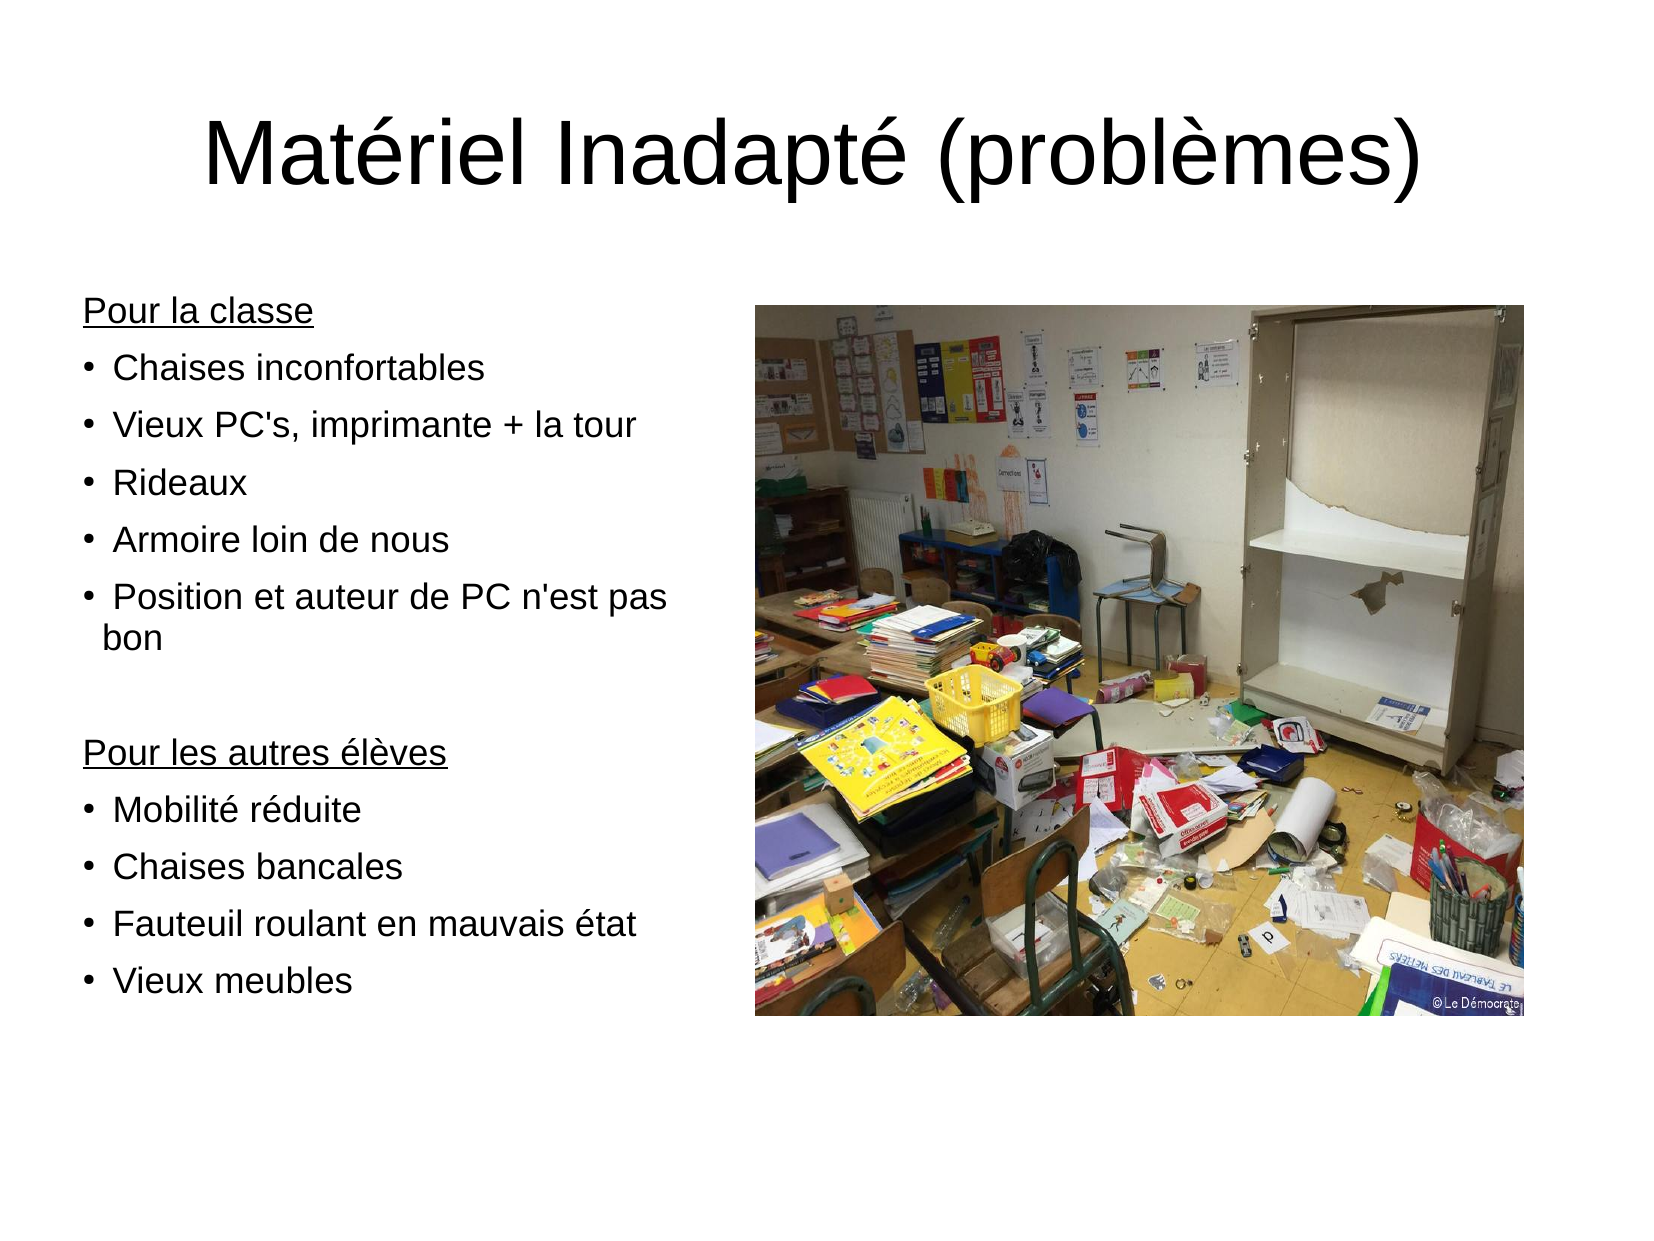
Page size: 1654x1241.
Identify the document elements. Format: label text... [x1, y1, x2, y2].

list Pour la classe Chaises inconfortables Vieux PC's, imprimante + la tour Rideaux Armoire loin de nous Position et auteur de PC n'est pas bon Pour les autres élèves Mobilité réduite Chaises bancales Fauteuil roulant en mauvais état Vieux meubles [82, 290, 709, 1010]
picture [755, 305, 1524, 1016]
title Matériel Inadapté (problèmes) [82, 49, 1571, 257]
